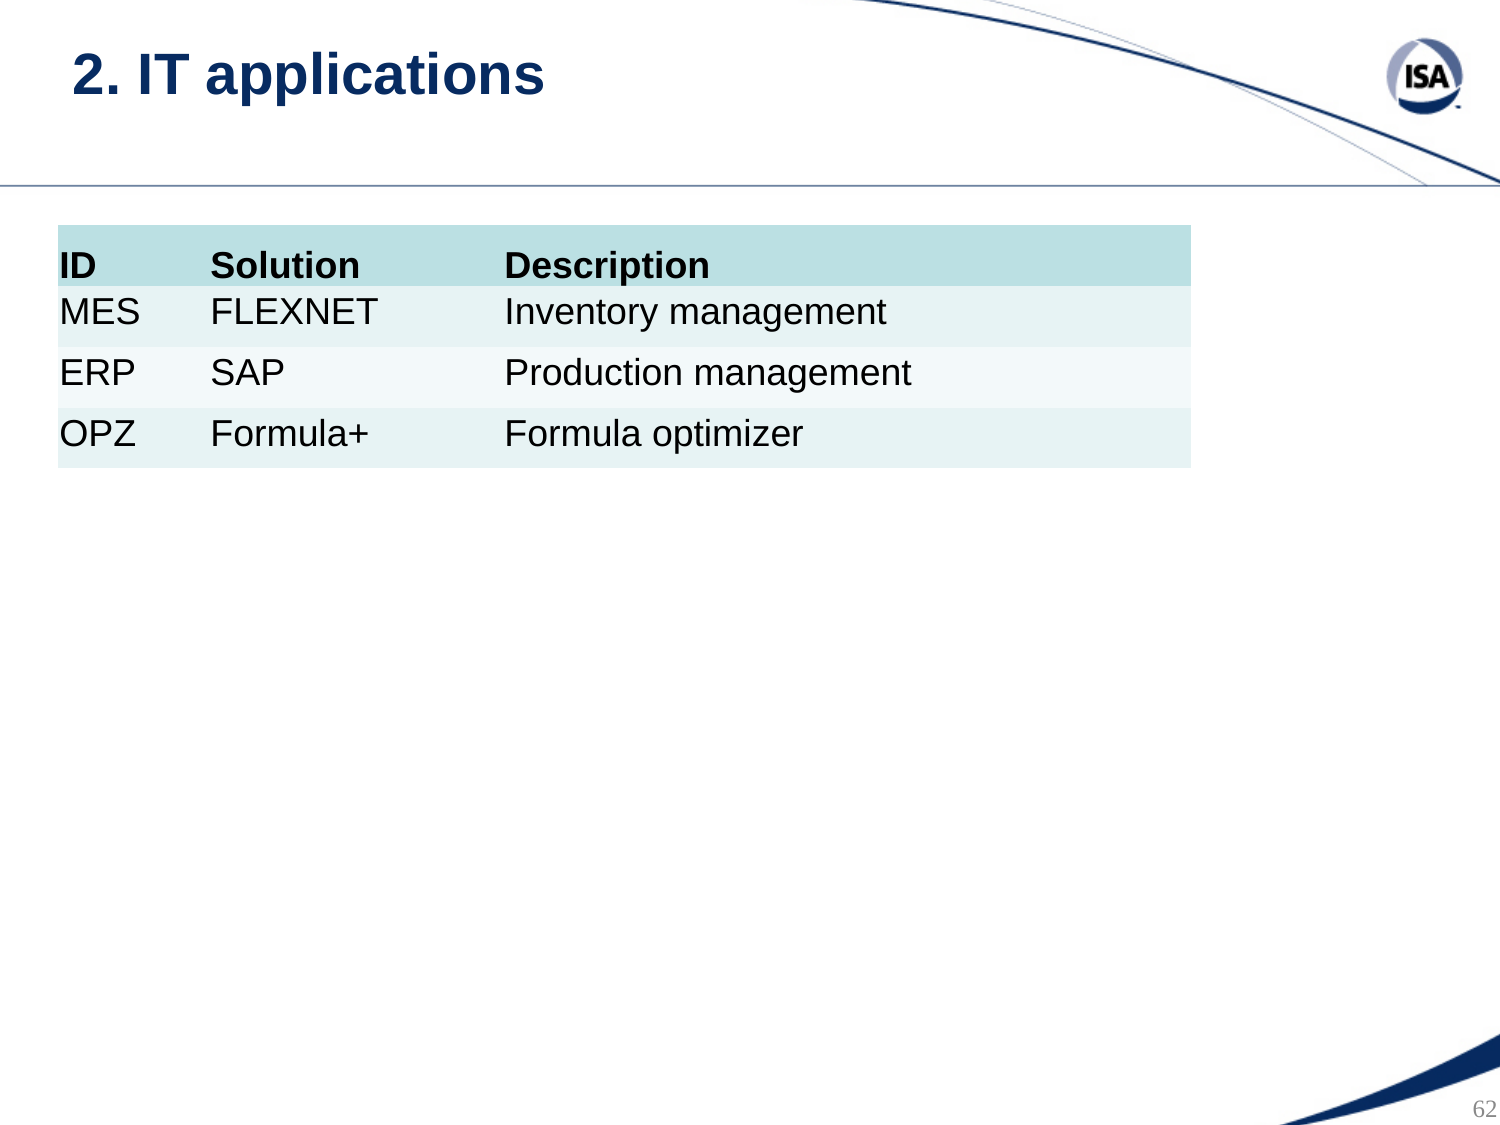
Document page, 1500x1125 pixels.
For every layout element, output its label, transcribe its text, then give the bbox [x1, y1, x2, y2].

table_cell Formula+ [209, 408, 503, 468]
table_cell Inventory management [503, 286, 1191, 347]
table_header Description [503, 225, 1191, 286]
table_cell ERP [58, 347, 209, 408]
picture [0, 0, 1500, 1125]
table_header ID [58, 225, 209, 286]
table_cell SAP [209, 347, 503, 408]
table_cell FLEXNET [209, 286, 503, 347]
table_cell Production management [503, 347, 1191, 408]
table_cell OPZ [58, 408, 209, 468]
table_cell Formula optimizer [503, 408, 1191, 468]
title 2. IT applications [57, 28, 1333, 217]
table_header Solution [209, 225, 503, 286]
table_cell MES [58, 286, 209, 347]
